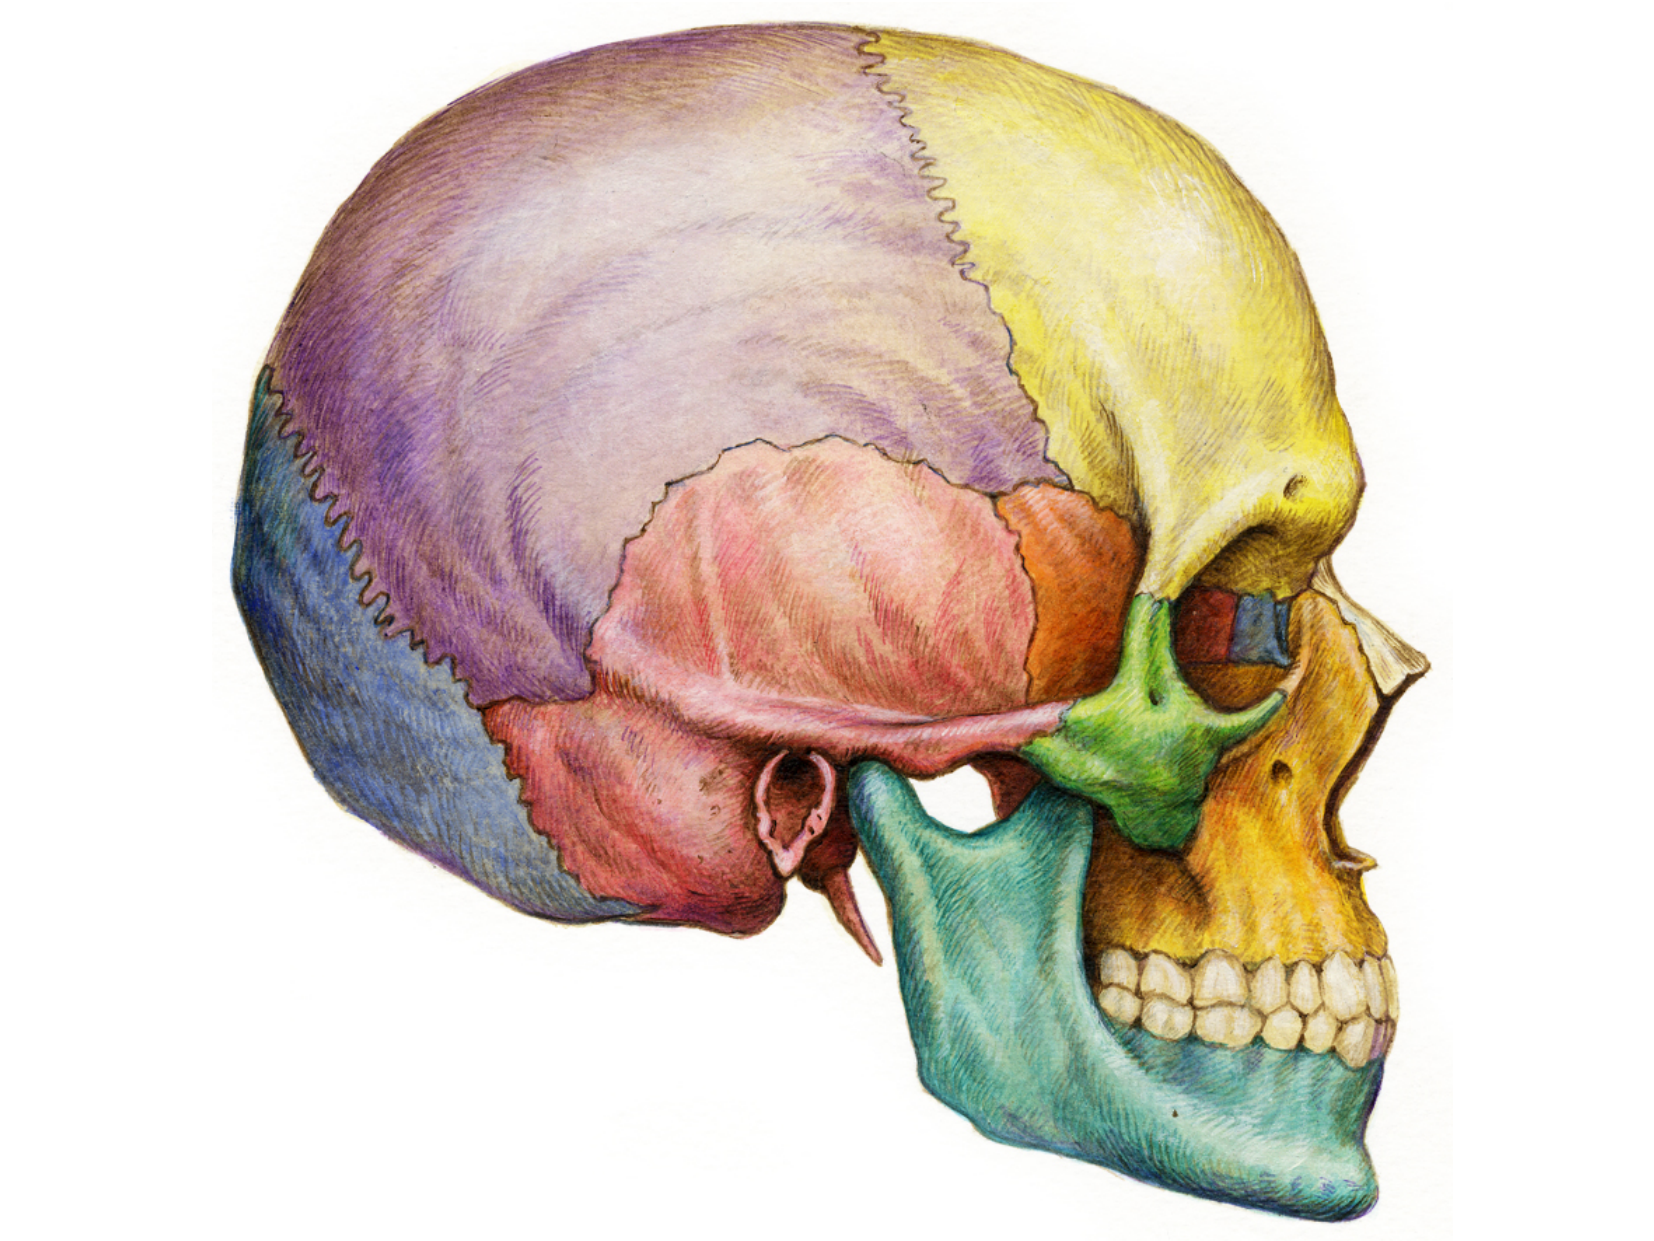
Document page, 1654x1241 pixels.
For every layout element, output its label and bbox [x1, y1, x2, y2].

picture [212, 2, 1453, 1241]
